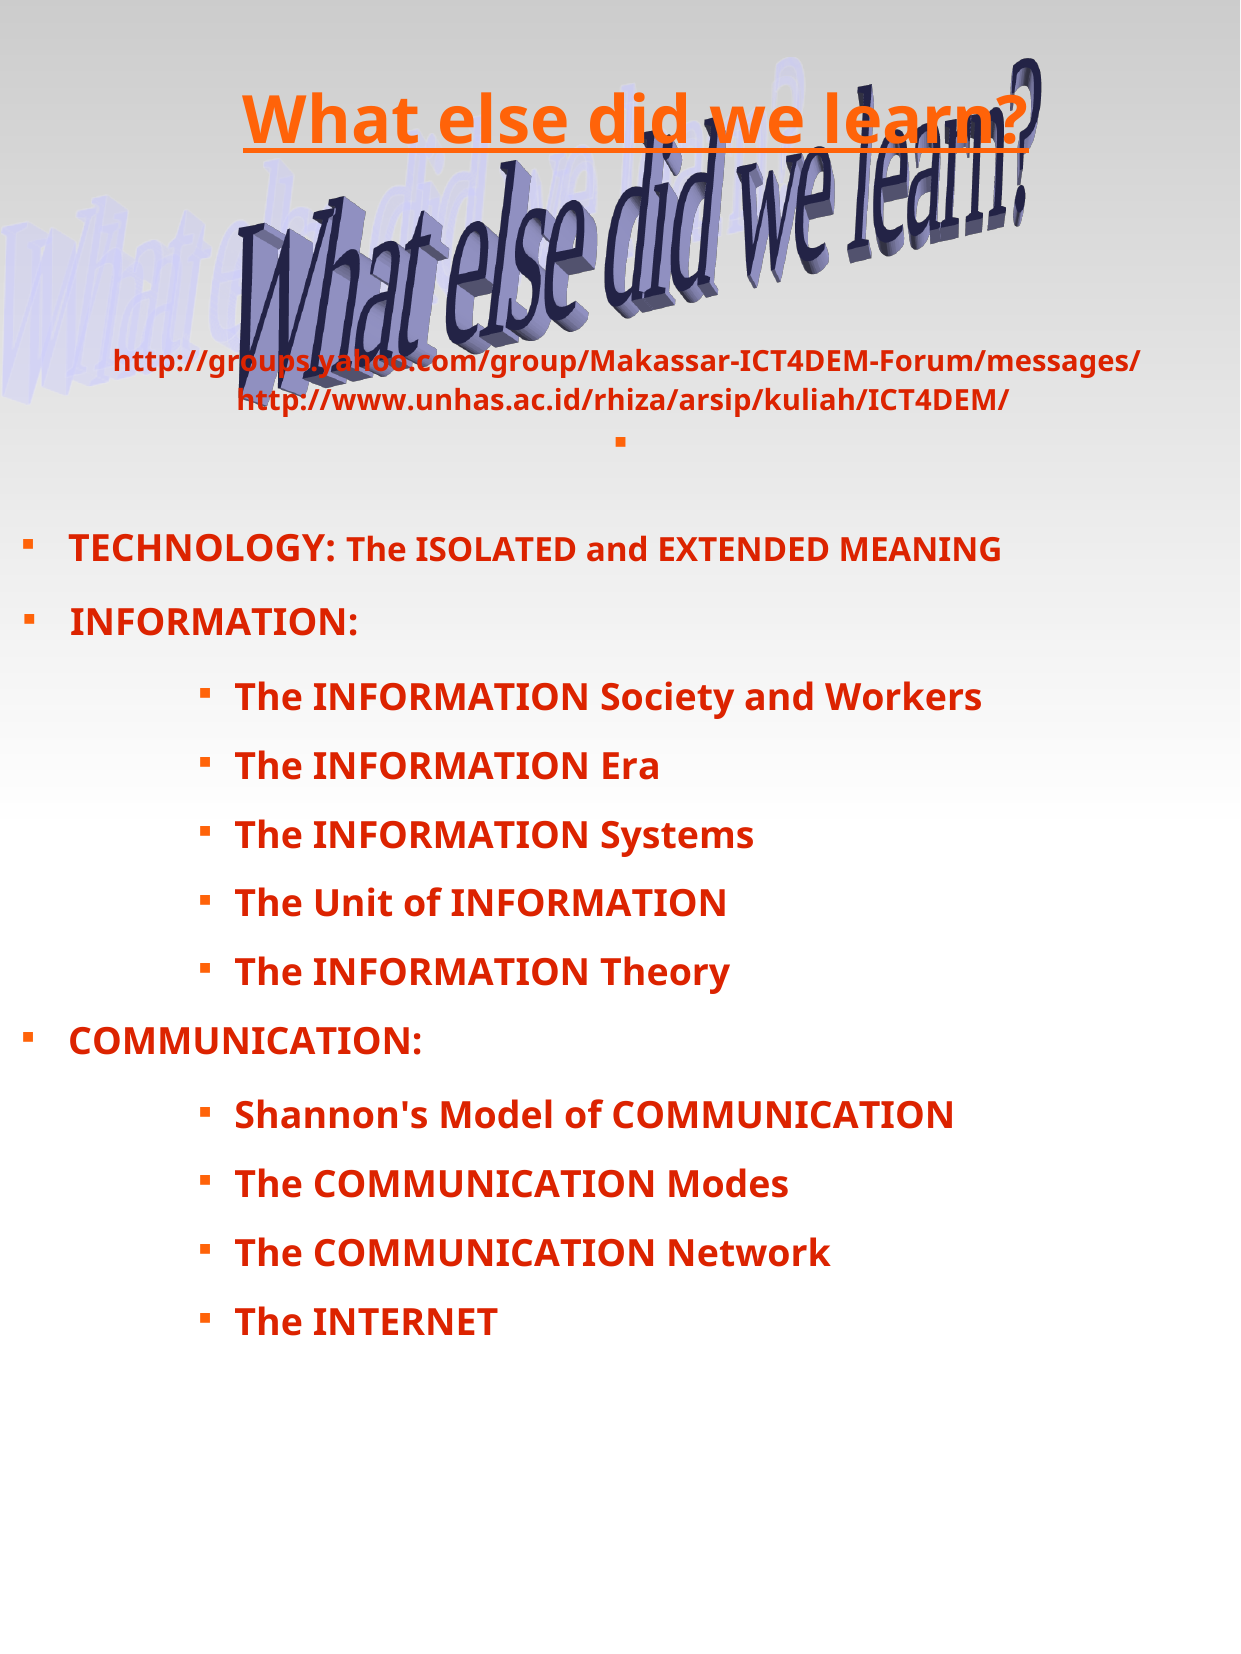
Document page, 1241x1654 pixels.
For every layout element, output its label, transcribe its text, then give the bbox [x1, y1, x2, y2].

list What else did we learn? http://groups.yahoo.com/group/Makassar-ICT4DEM-Forum/messages/ http://www.unhas.ac.id/rhiza/arsip/kuliah/ICT4DEM/ TECHNOLOGY: The ISOLATED and EXTENDED MEANING INFORMATION: The INFORMATION Society and Workers The INFORMATION Era The INFORMATION Systems The Unit of INFORMATION The INFORMATION Theory COMMUNICATION: Shannon's Model of COMMUNICATION The COMMUNICATION Modes The COMMUNICATION Network The INTERNET [7, 42, 1241, 1598]
